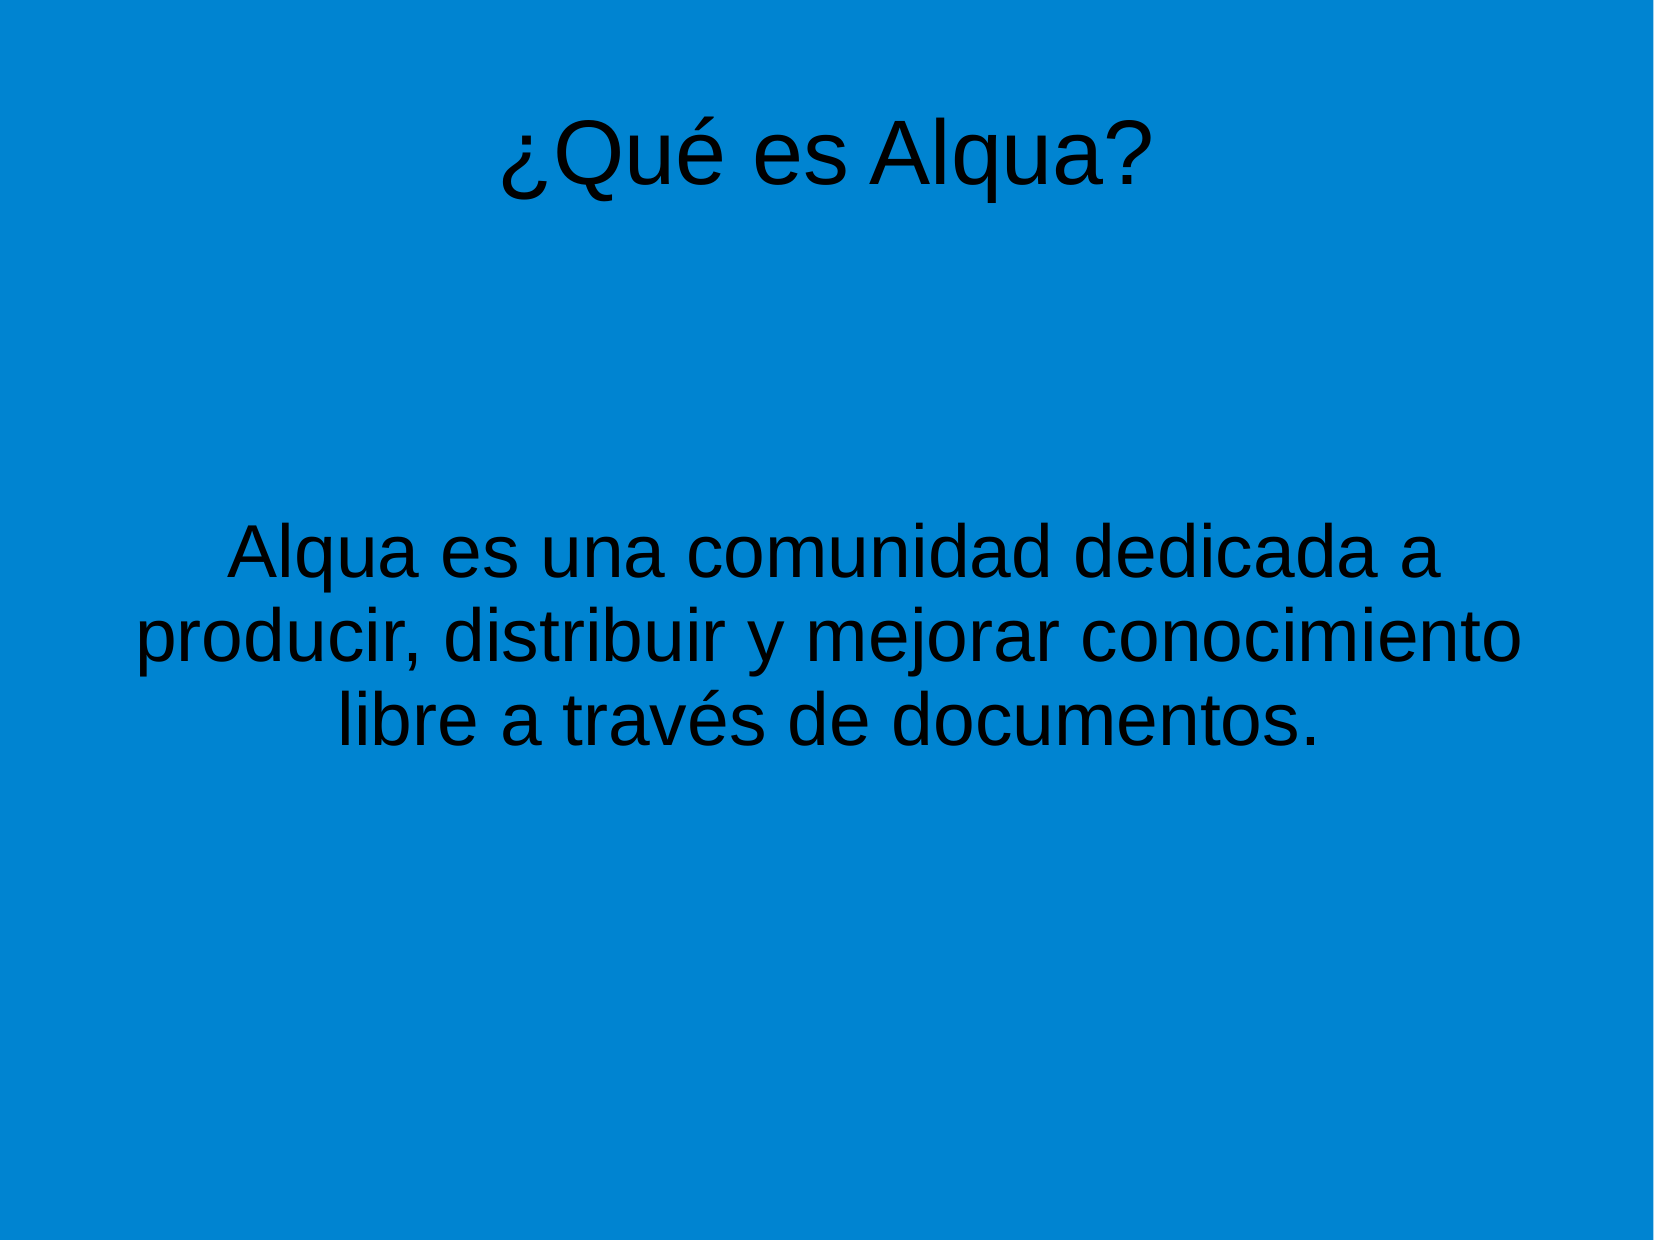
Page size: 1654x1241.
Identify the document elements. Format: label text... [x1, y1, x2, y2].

text_box Alqua es una comunidad dedicada a producir, distribuir y mejorar conocimiento libre a través de documentos. [120, 501, 1565, 853]
title ¿Qué es Alqua? [82, 49, 1571, 257]
